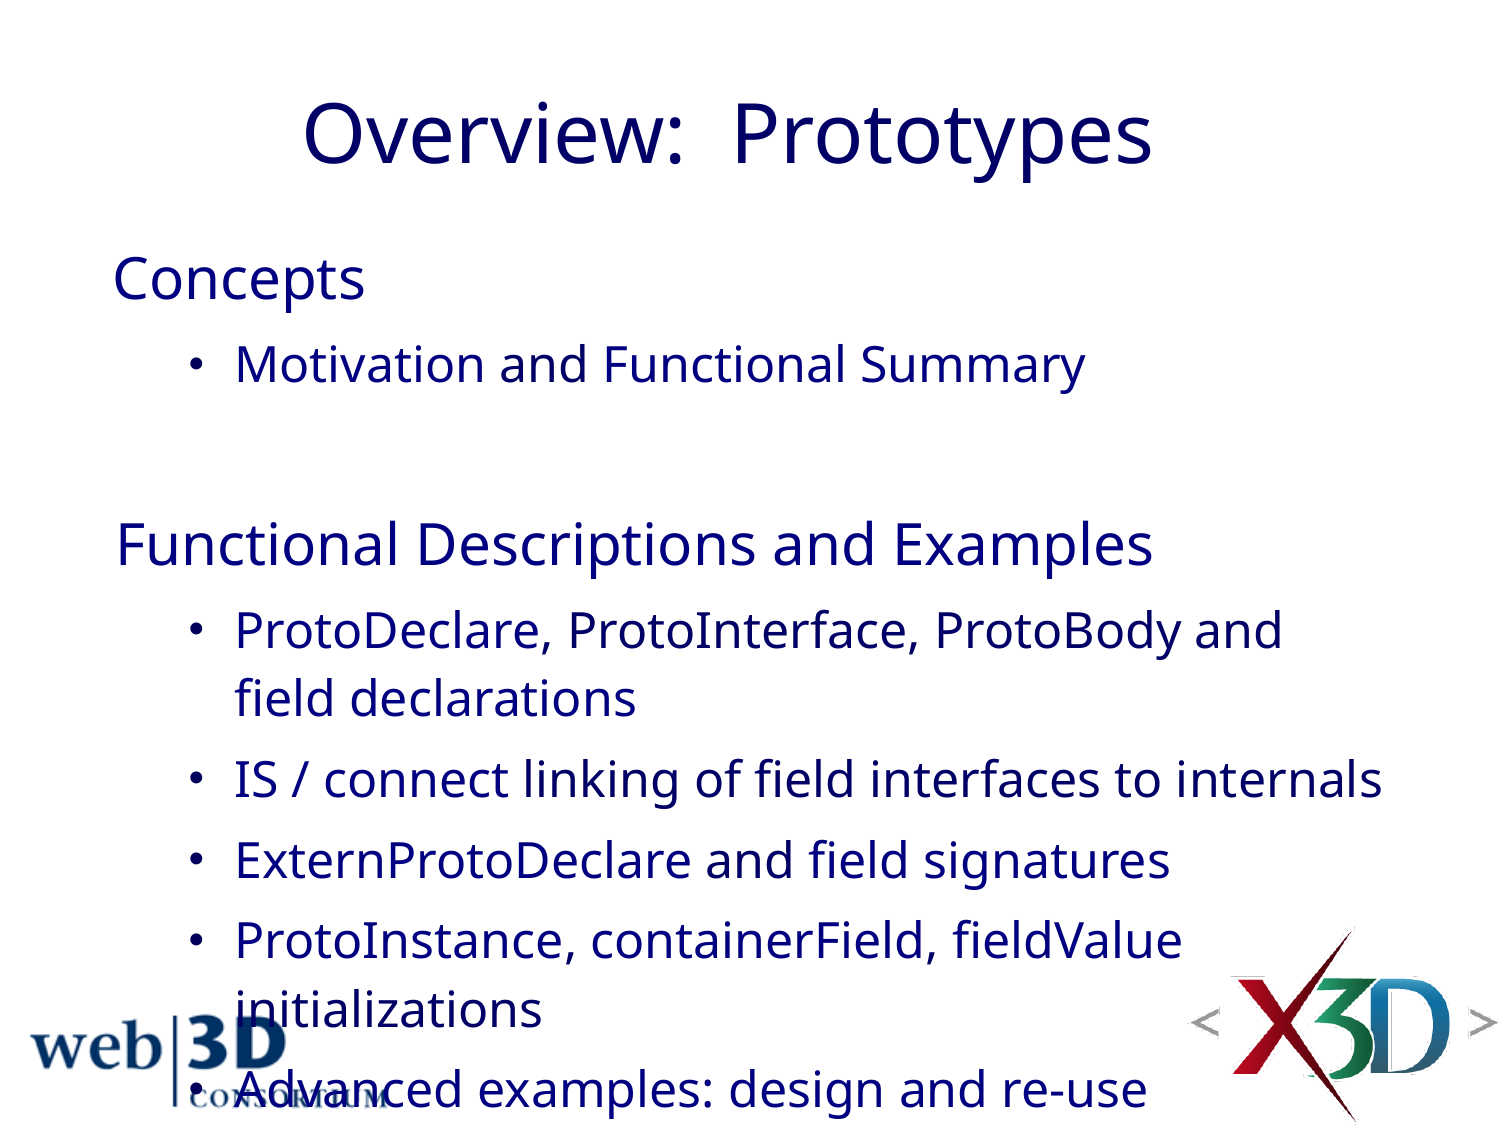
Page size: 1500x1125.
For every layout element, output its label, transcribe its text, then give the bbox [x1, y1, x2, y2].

picture [406, 1014, 413, 1024]
picture [12, 998, 413, 1118]
title Overview: Prototypes [112, 37, 1388, 226]
list Concepts Motivation and Functional Summary Functional Descriptions and Examples ProtoDeclare, ProtoInterface, ProtoBody and field declarations IS / connect linking of field interfaces to internals ExternProtoDeclare and field signatures ProtoInstance, containerField, fieldValue initializations Advanced examples: design and re-use [112, 237, 1426, 986]
picture [1187, 926, 1500, 1125]
